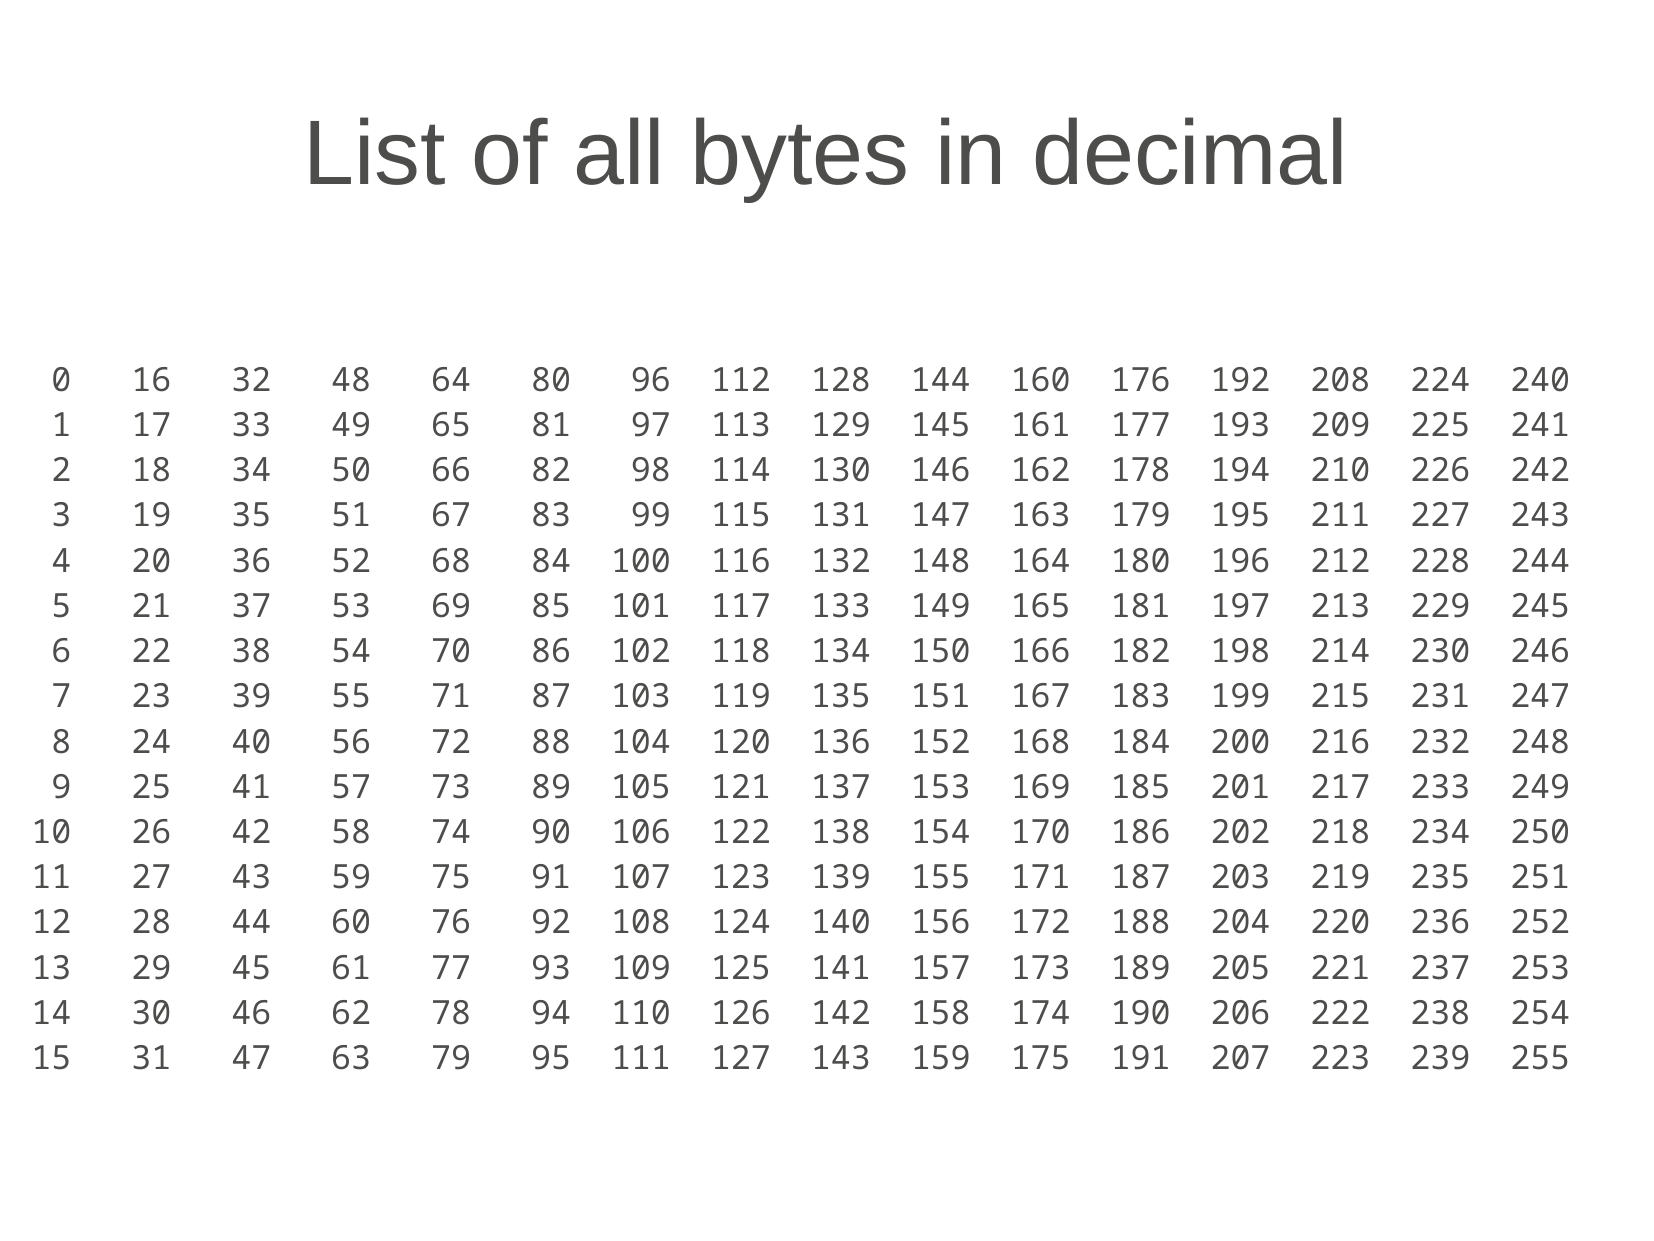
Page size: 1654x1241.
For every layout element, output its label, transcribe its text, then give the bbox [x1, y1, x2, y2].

text_box 0 16 32 48 64 80 96 112 128 144 160 176 192 208 224 240 1 17 33 49 65 81 97 113 129 145 161 177 193 209 225 241 2 18 34 50 66 82 98 114 130 146 162 178 194 210 226 242 3 19 35 51 67 83 99 115 131 147 163 179 195 211 227 243 4 20 36 52 68 84 100 116 132 148 164 180 196 212 228 244 5 21 37 53 69 85 101 117 133 149 165 181 197 213 229 245 6 22 38 54 70 86 102 118 134 150 166 182 198 214 230 246 7 23 39 55 71 87 103 119 135 151 167 183 199 215 231 247 8 24 40 56 72 88 104 120 136 152 168 184 200 216 232 248 9 25 41 57 73 89 105 121 137 153 169 185 201 217 233 249 10 26 42 58 74 90 106 122 138 154 170 186 202 218 234 250 11 27 43 59 75 91 107 123 139 155 171 187 203 219 235 251 12 28 44 60 76 92 108 124 140 156 172 188 204 220 236 252 13 29 45 61 77 93 109 125 141 157 173 189 205 221 237 253 14 30 46 62 78 94 110 126 142 158 174 190 206 222 238 254 15 31 47 63 79 95 111 127 143 159 175 191 207 223 239 255 [16, 348, 1637, 1036]
title List of all bytes in decimal [82, 49, 1571, 257]
